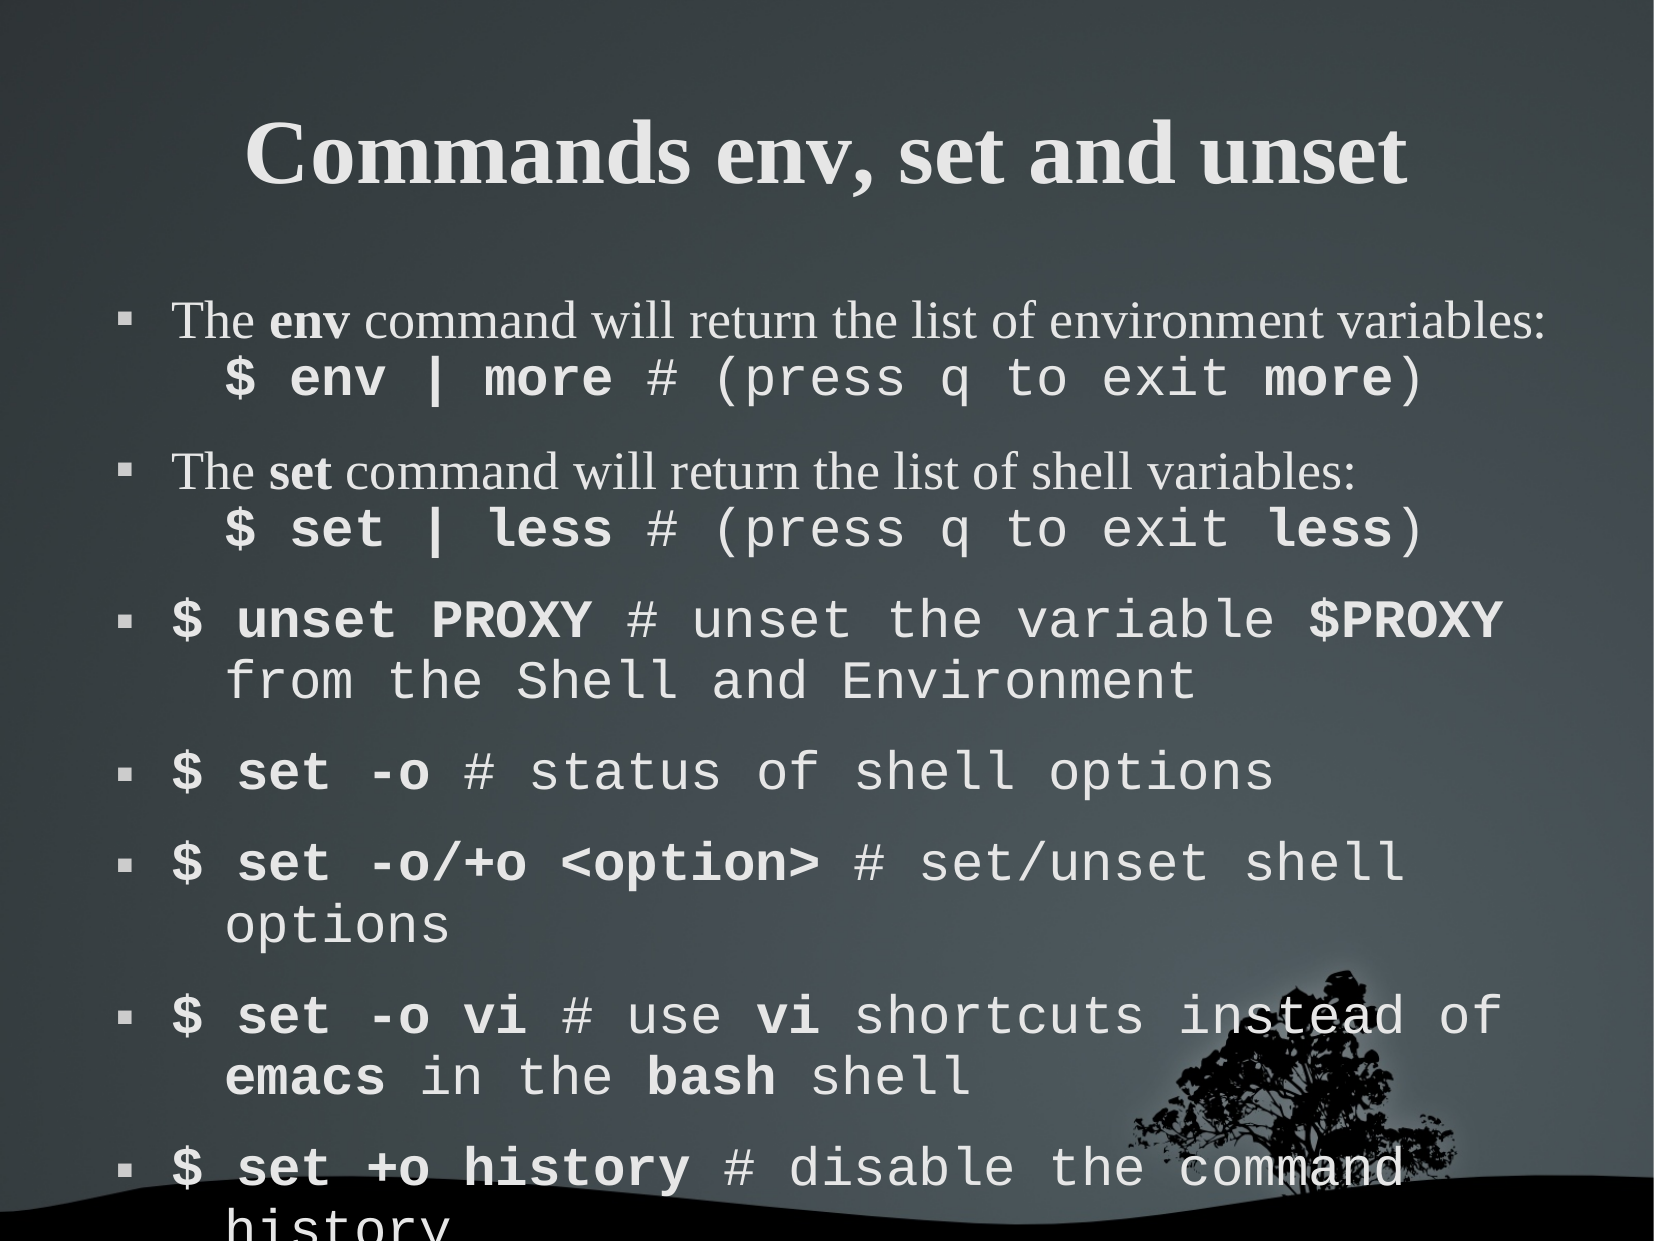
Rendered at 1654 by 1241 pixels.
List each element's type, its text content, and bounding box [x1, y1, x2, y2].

list The env command will return the list of environment variables: $ env | more # (press q to exit more) The set command will return the list of shell variables: $ set | less # (press q to exit less) $ unset PROXY # unset the variable $PROXY from the Shell and Environment $ set -o # status of shell options $ set -o/+o <option> # set/unset shell options $ set -o vi # use vi shortcuts instead of emacs in the bash shell $ set +o history # disable the command history $ set -o allexport # export all variable to the Environment [82, 290, 1571, 1241]
title Commands env, set and unset [82, 49, 1571, 257]
picture [0, 0, 1654, 1241]
